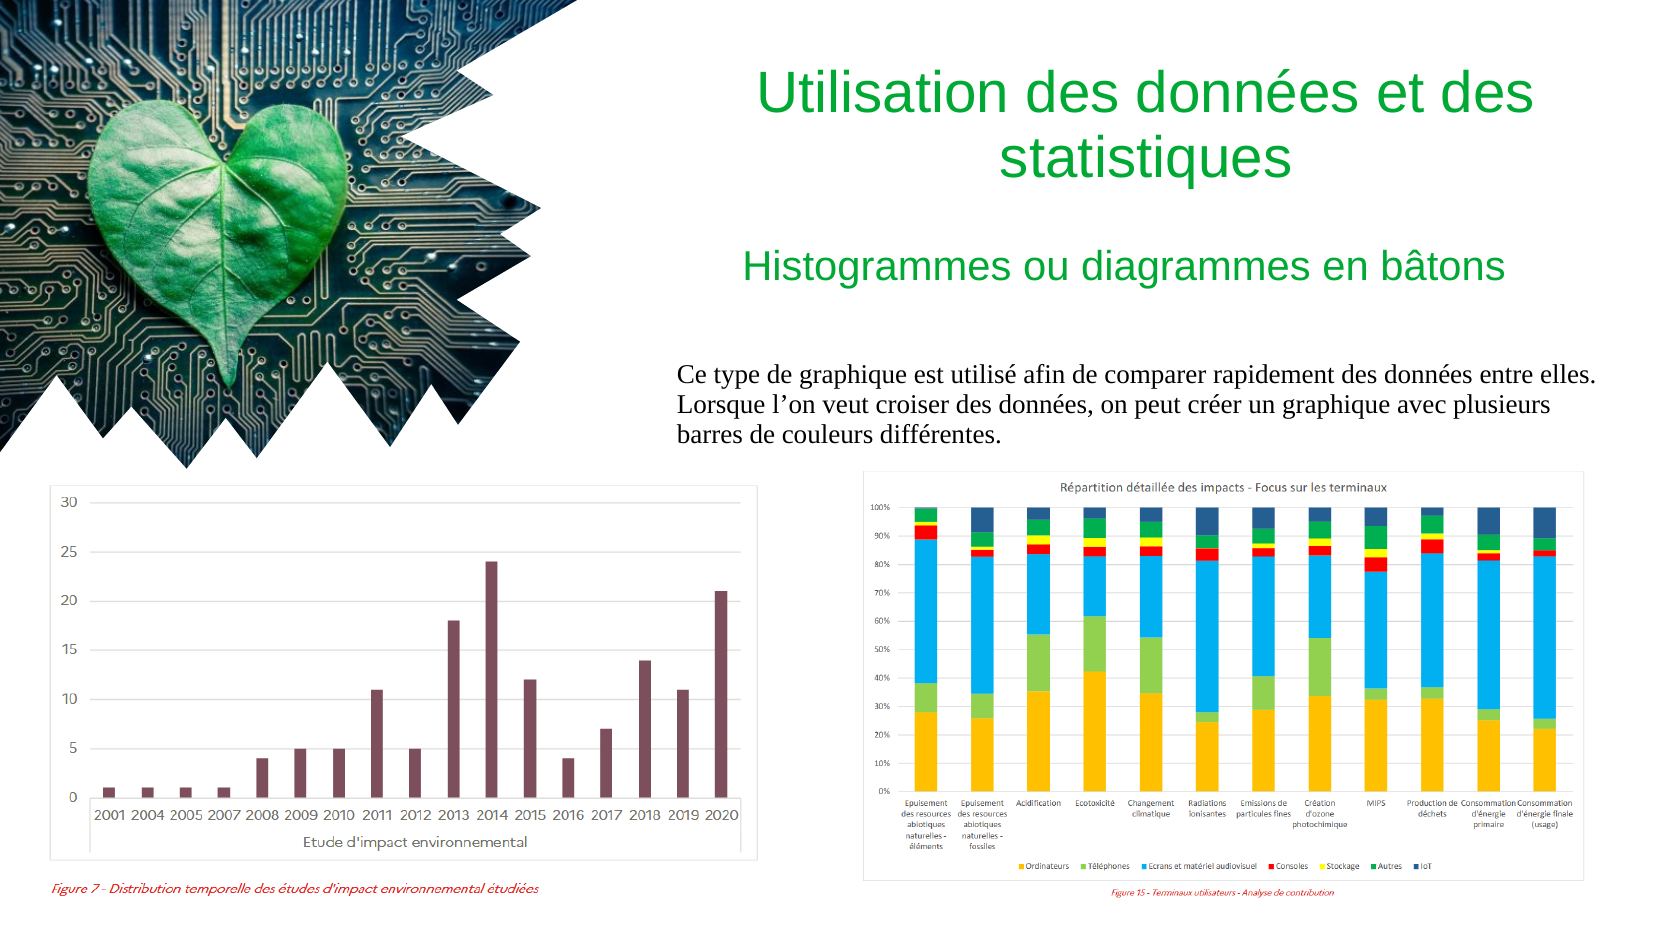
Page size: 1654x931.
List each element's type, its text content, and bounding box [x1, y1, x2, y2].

picture [858, 467, 1595, 900]
text_box Histogrammes ou diagrammes en bâtons [727, 235, 1527, 297]
picture [0, 0, 575, 468]
text_box [0, 0, 662, 530]
picture [41, 482, 786, 905]
text_box Ce type de graphique est utilisé afin de comparer rapidement des données entre elles. Lorsque l’on veut croiser des données, on peut créer un graphique avec plusieurs barres de couleurs différentes. [662, 352, 1624, 468]
text_box Utilisation des données et des statistiques [705, 52, 1587, 198]
picture [497, 196, 501, 206]
